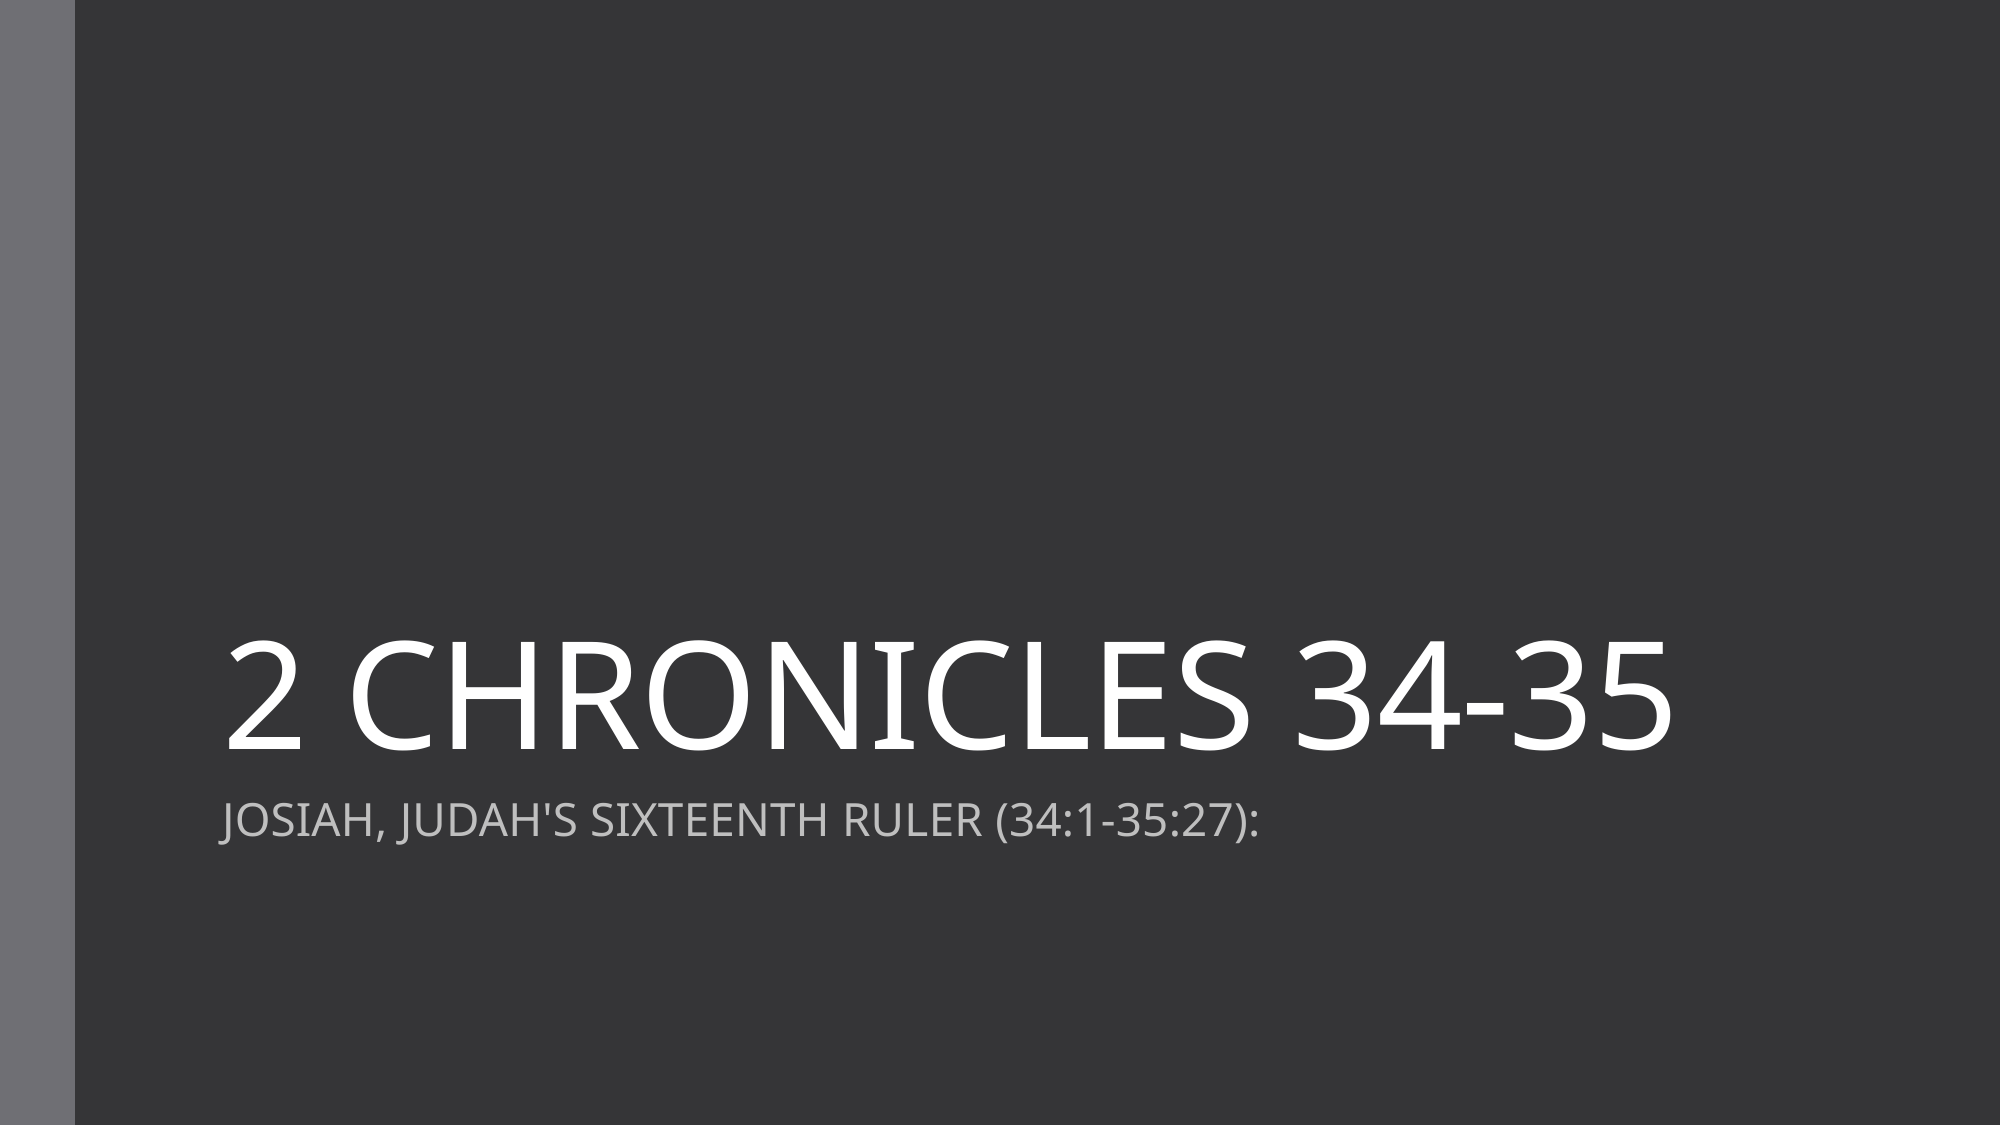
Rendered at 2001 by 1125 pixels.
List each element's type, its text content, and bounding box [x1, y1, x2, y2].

subtitle JOSIAH, JUDAH'S SIXTEENTH RULER (34:1-35:27): [206, 787, 1752, 1066]
title 2 CHRONICLES 34-35 [206, 124, 1752, 787]
